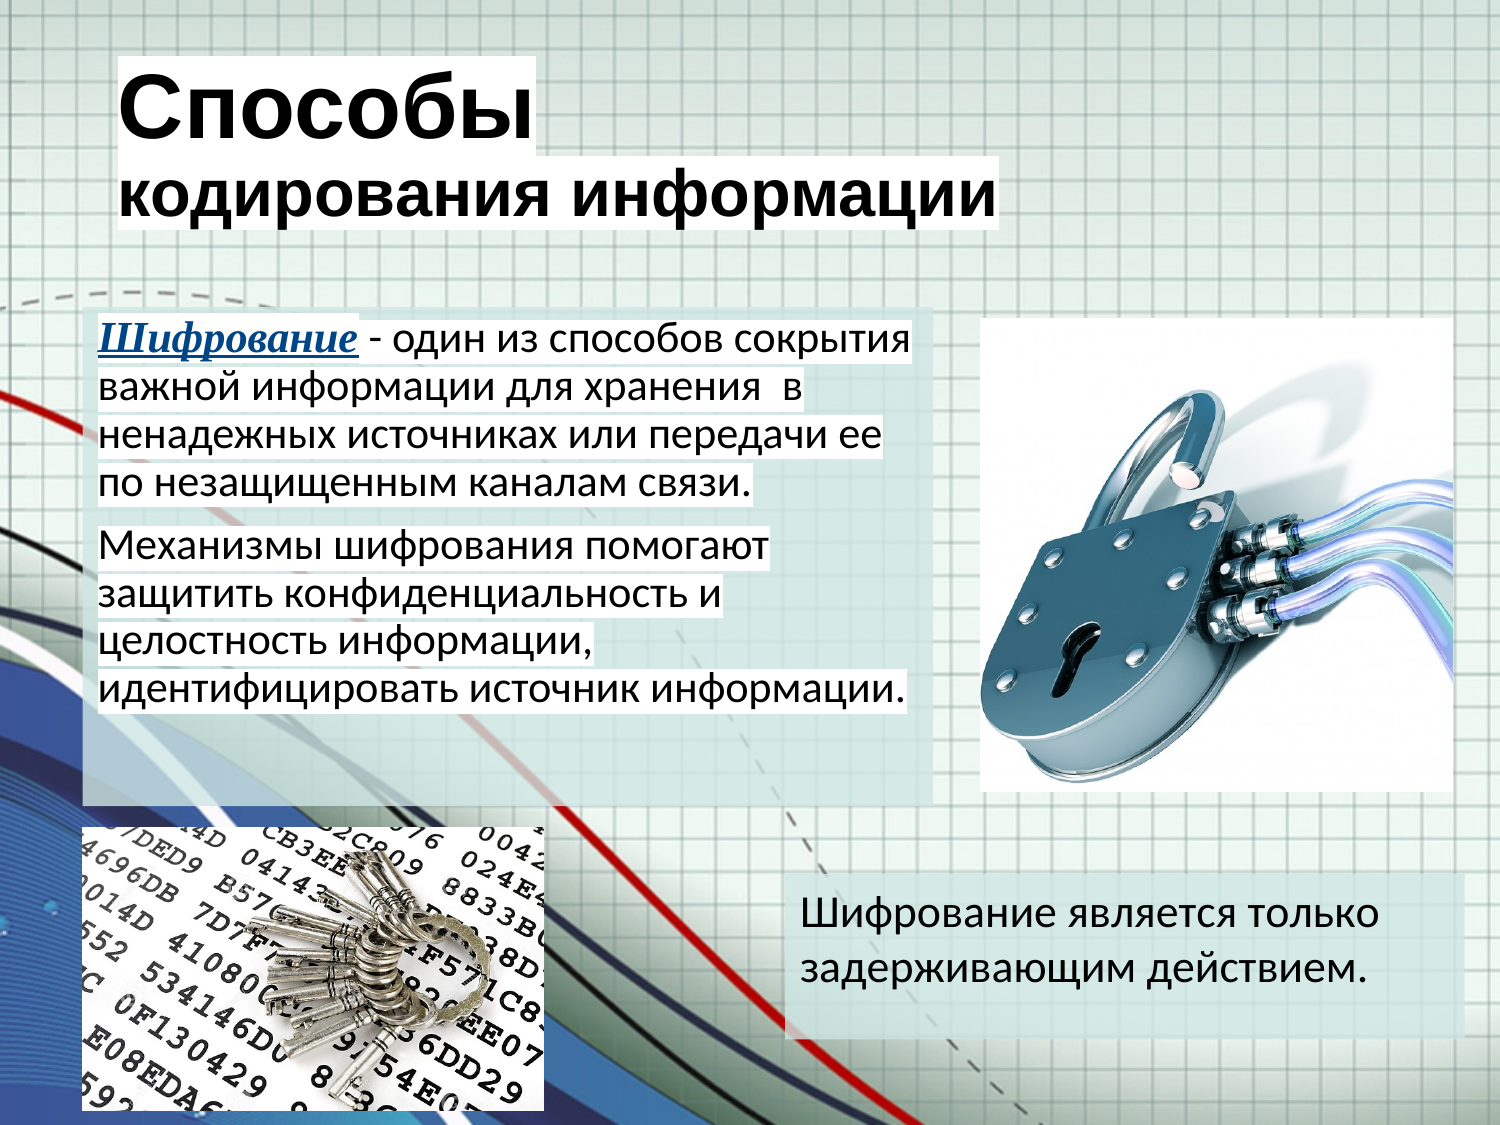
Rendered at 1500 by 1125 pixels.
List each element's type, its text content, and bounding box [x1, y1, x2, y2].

text_box Шифрование является только задерживающим действием. [785, 874, 1465, 1040]
title Способы кодирования информации [103, 32, 1397, 258]
picture [0, 0, 1500, 1125]
list Шифрование - один из способов сокрытия важной информации для хранения в ненадежных источниках или передачи ее по незащищенным каналам связи. Механизмы шифрования помогают защитить конфиденциальность и целостность информации, идентифицировать источник информации. [82, 307, 934, 807]
